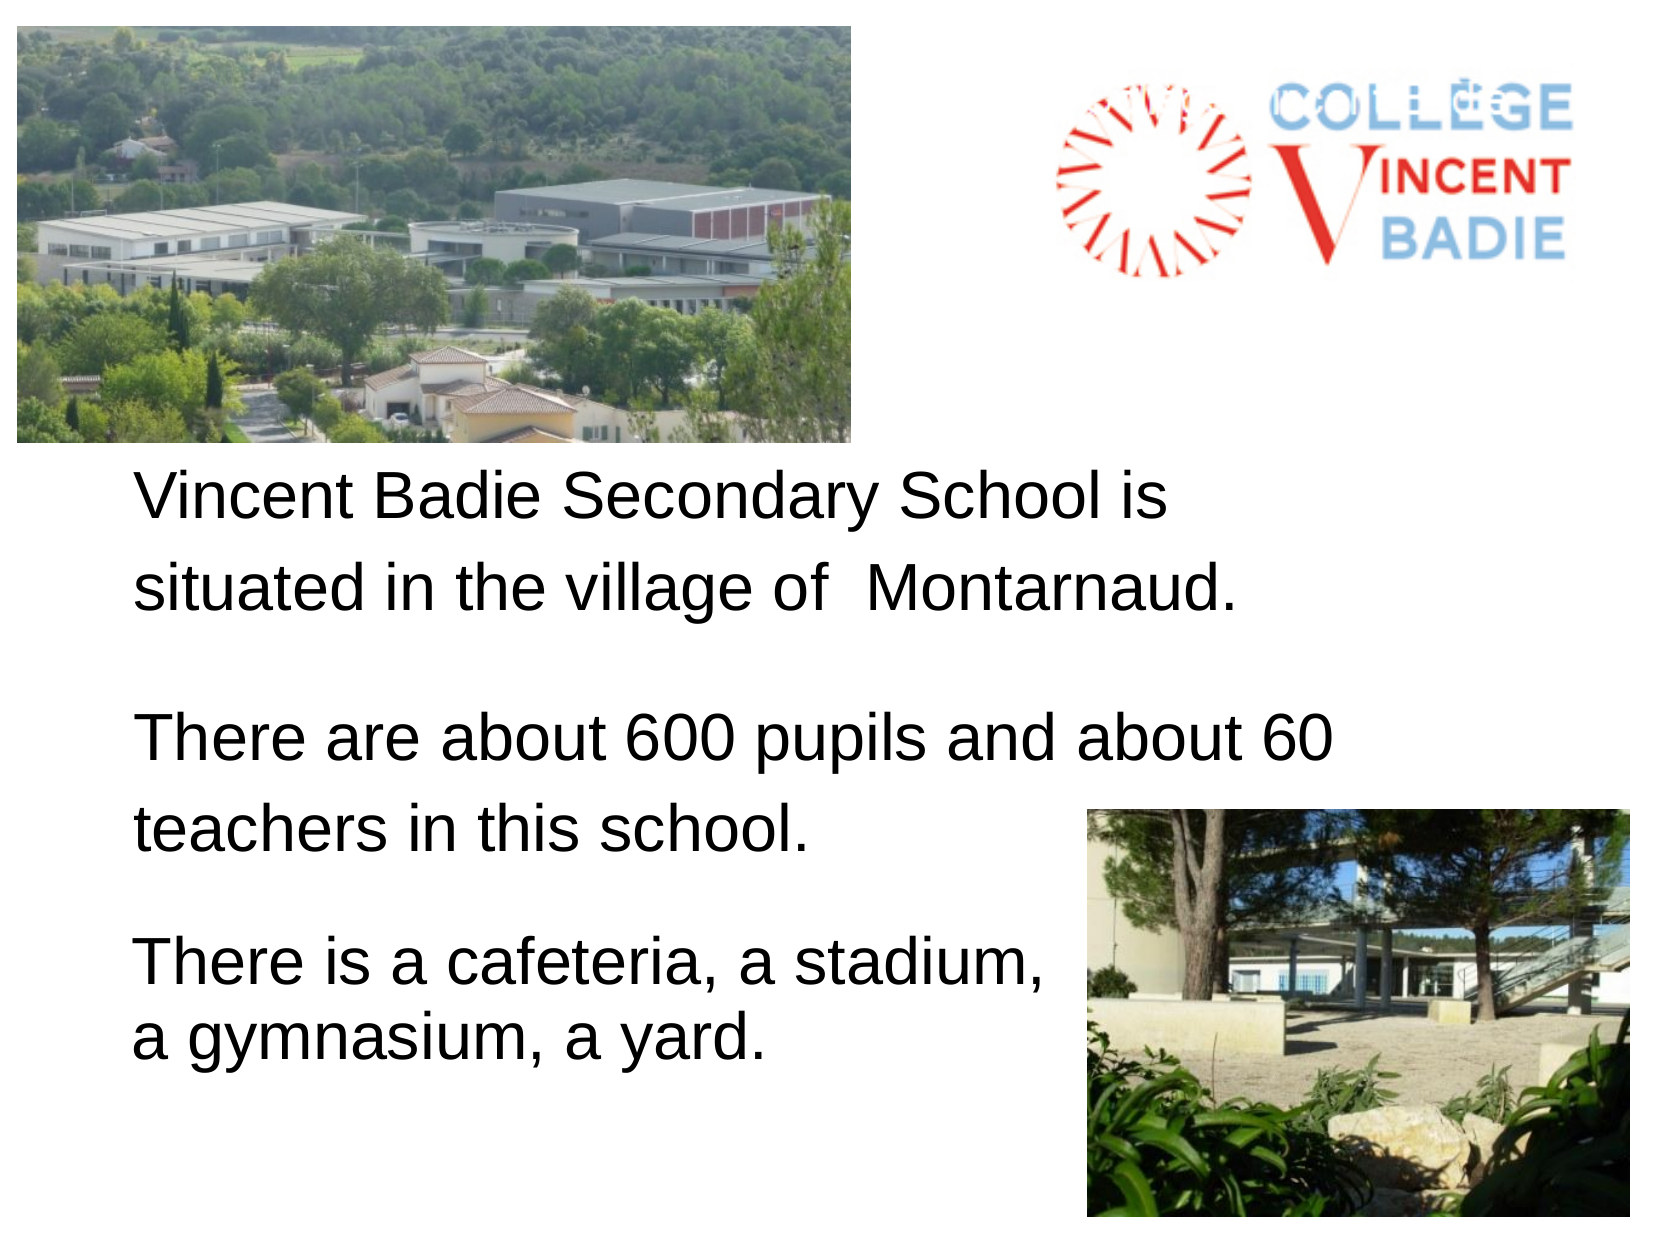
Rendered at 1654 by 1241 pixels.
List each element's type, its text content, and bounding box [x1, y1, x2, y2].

picture [1046, 62, 1576, 284]
picture [1087, 809, 1630, 1217]
picture [17, 26, 851, 443]
text_box Vincent Badie Secondary School is situated in the village of Montarnaud. There are about 600 pupils and about 60 teachers in this school. There is a cafeteria, a stadium, a gymnasium, a yard. [117, 450, 1359, 1167]
